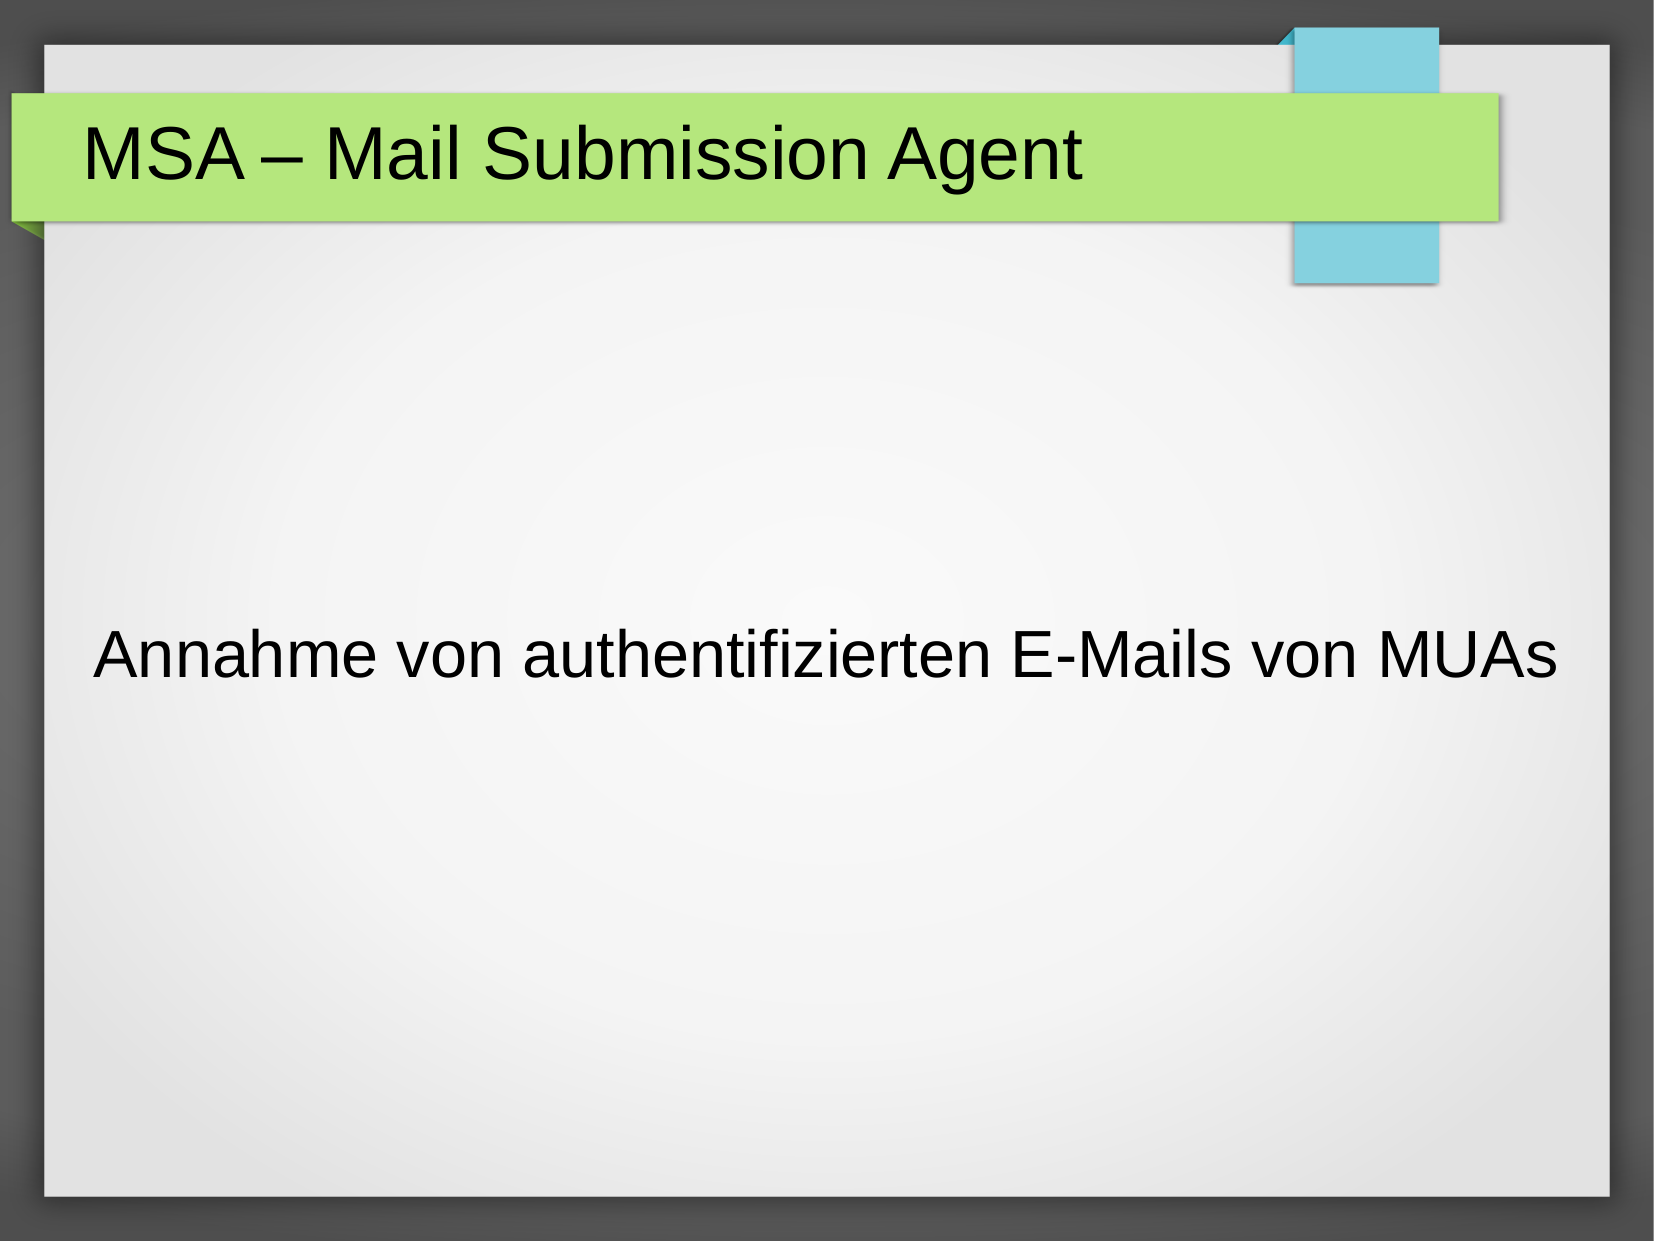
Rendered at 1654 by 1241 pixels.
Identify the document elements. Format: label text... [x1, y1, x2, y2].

subtitle Annahme von authentifizierten E-Mails von MUAs [82, 295, 1571, 1015]
title MSA – Mail Submission Agent [82, 94, 1264, 213]
picture [0, 0, 1654, 1241]
